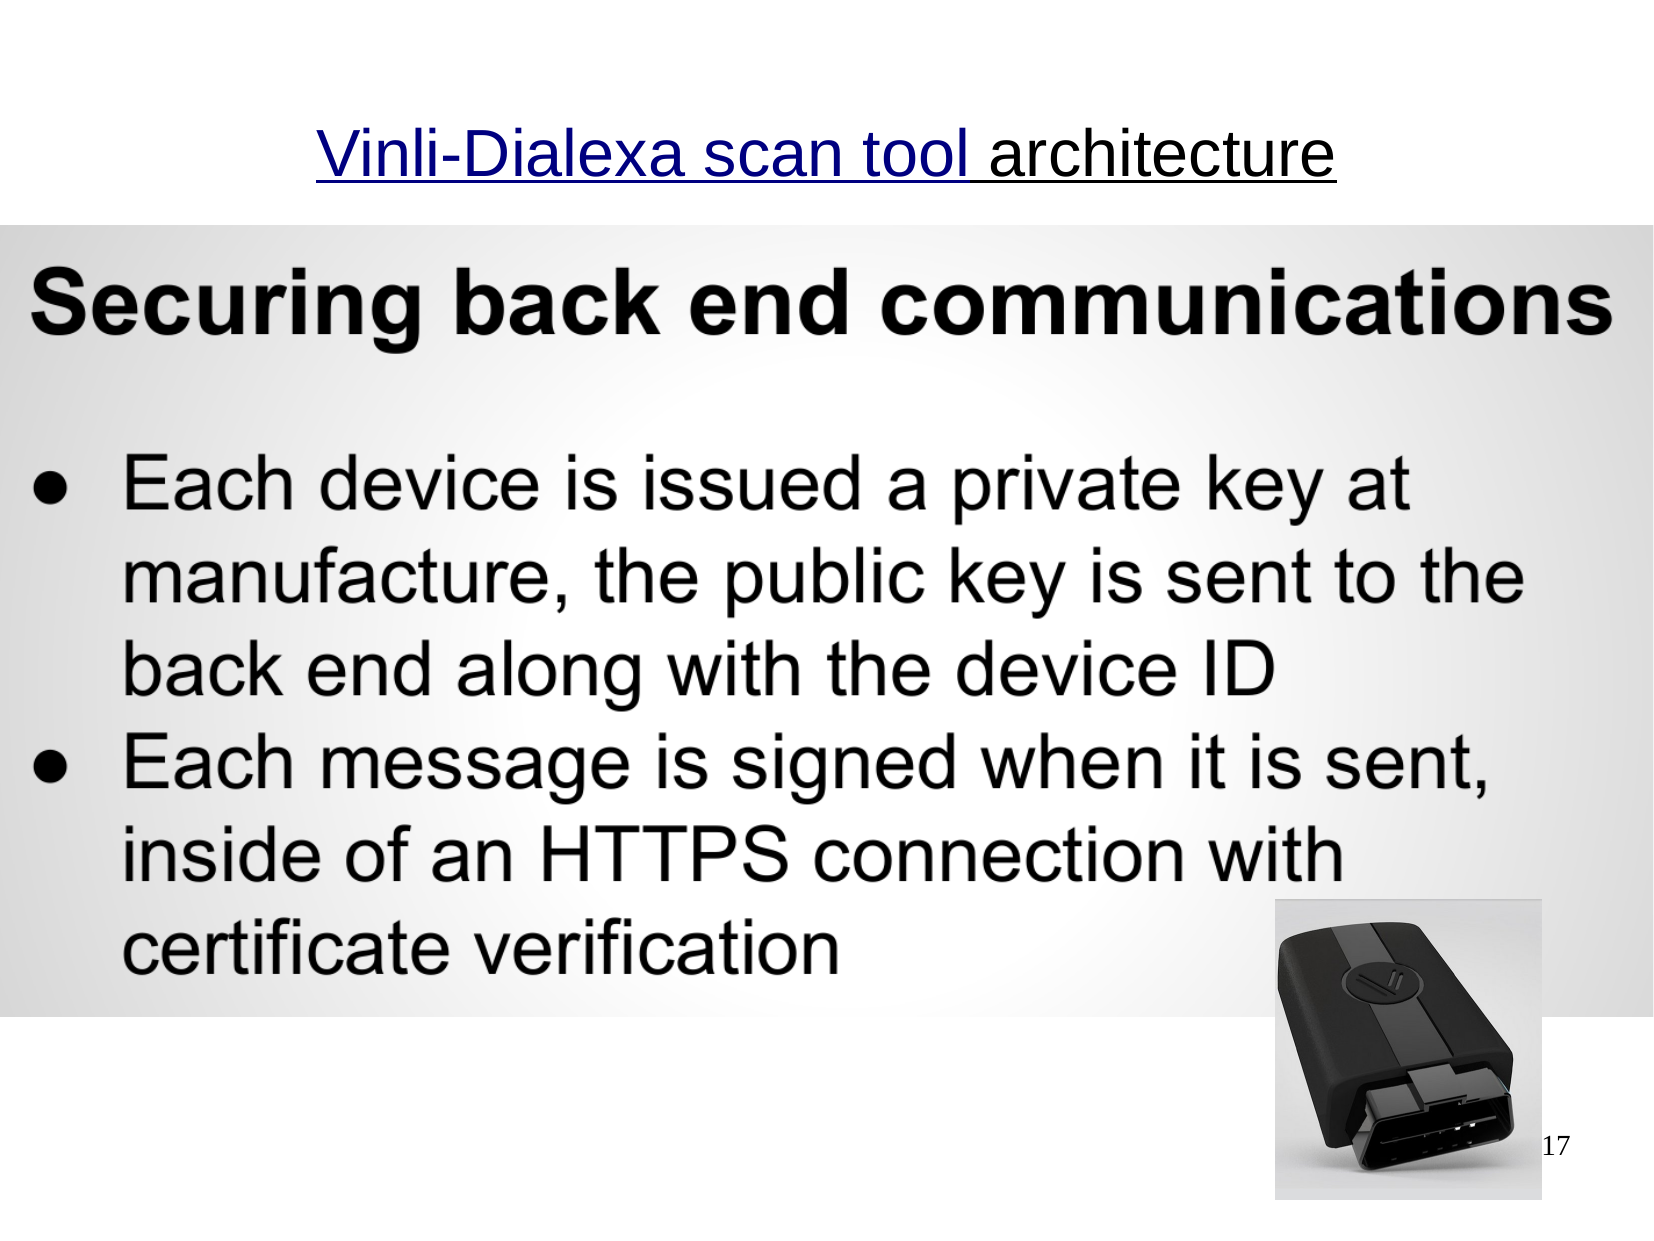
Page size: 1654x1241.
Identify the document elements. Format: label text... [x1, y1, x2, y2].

picture [0, 225, 1654, 1201]
title Vinli-Dialexa scan tool architecture [82, 49, 1571, 225]
